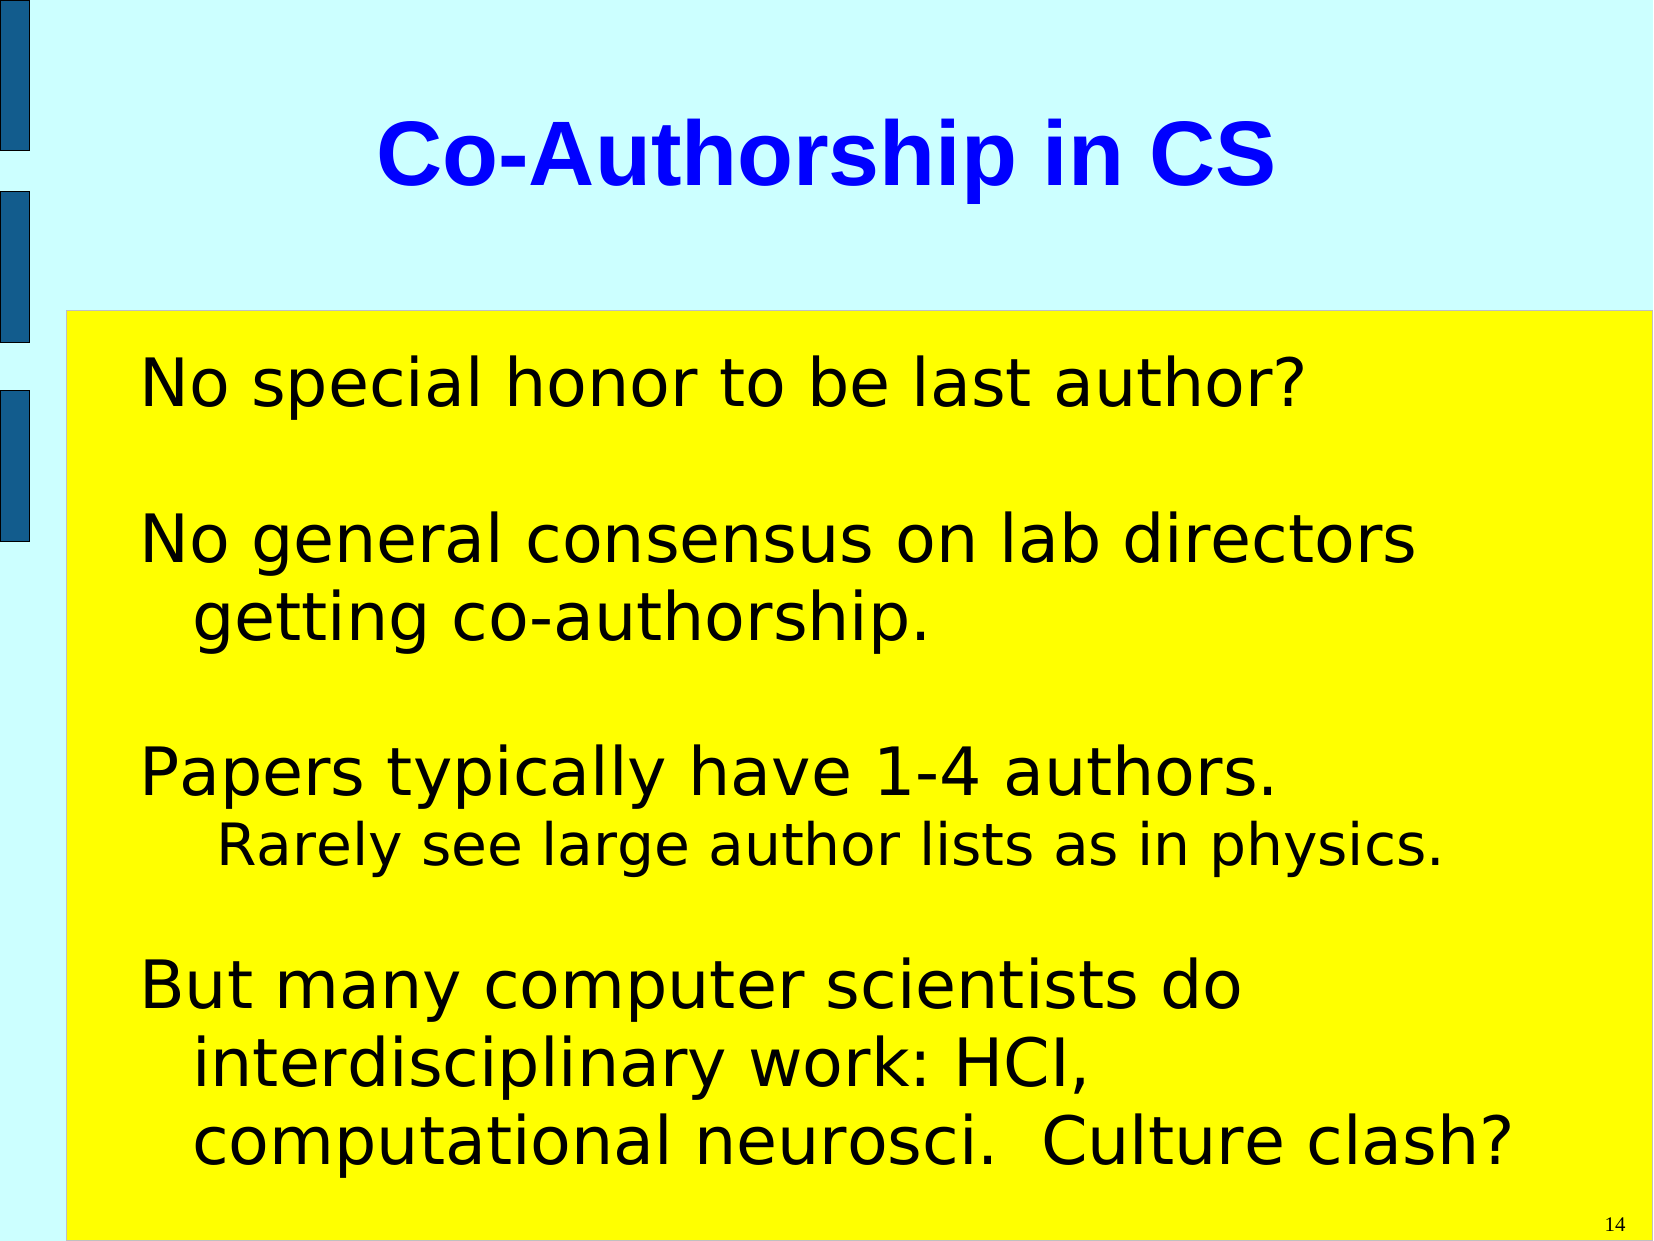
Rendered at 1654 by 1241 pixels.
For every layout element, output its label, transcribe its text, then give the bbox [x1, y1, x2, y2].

title Co-Authorship in CS [121, 49, 1534, 258]
list No special honor to be last author? No general consensus on lab directors getting co-authorship. Papers typically have 1-4 authors. Rarely see large author lists as in physics. But many computer scientists do interdisciplinary work: HCI, computational neurosci. Culture clash? [121, 344, 1534, 1181]
